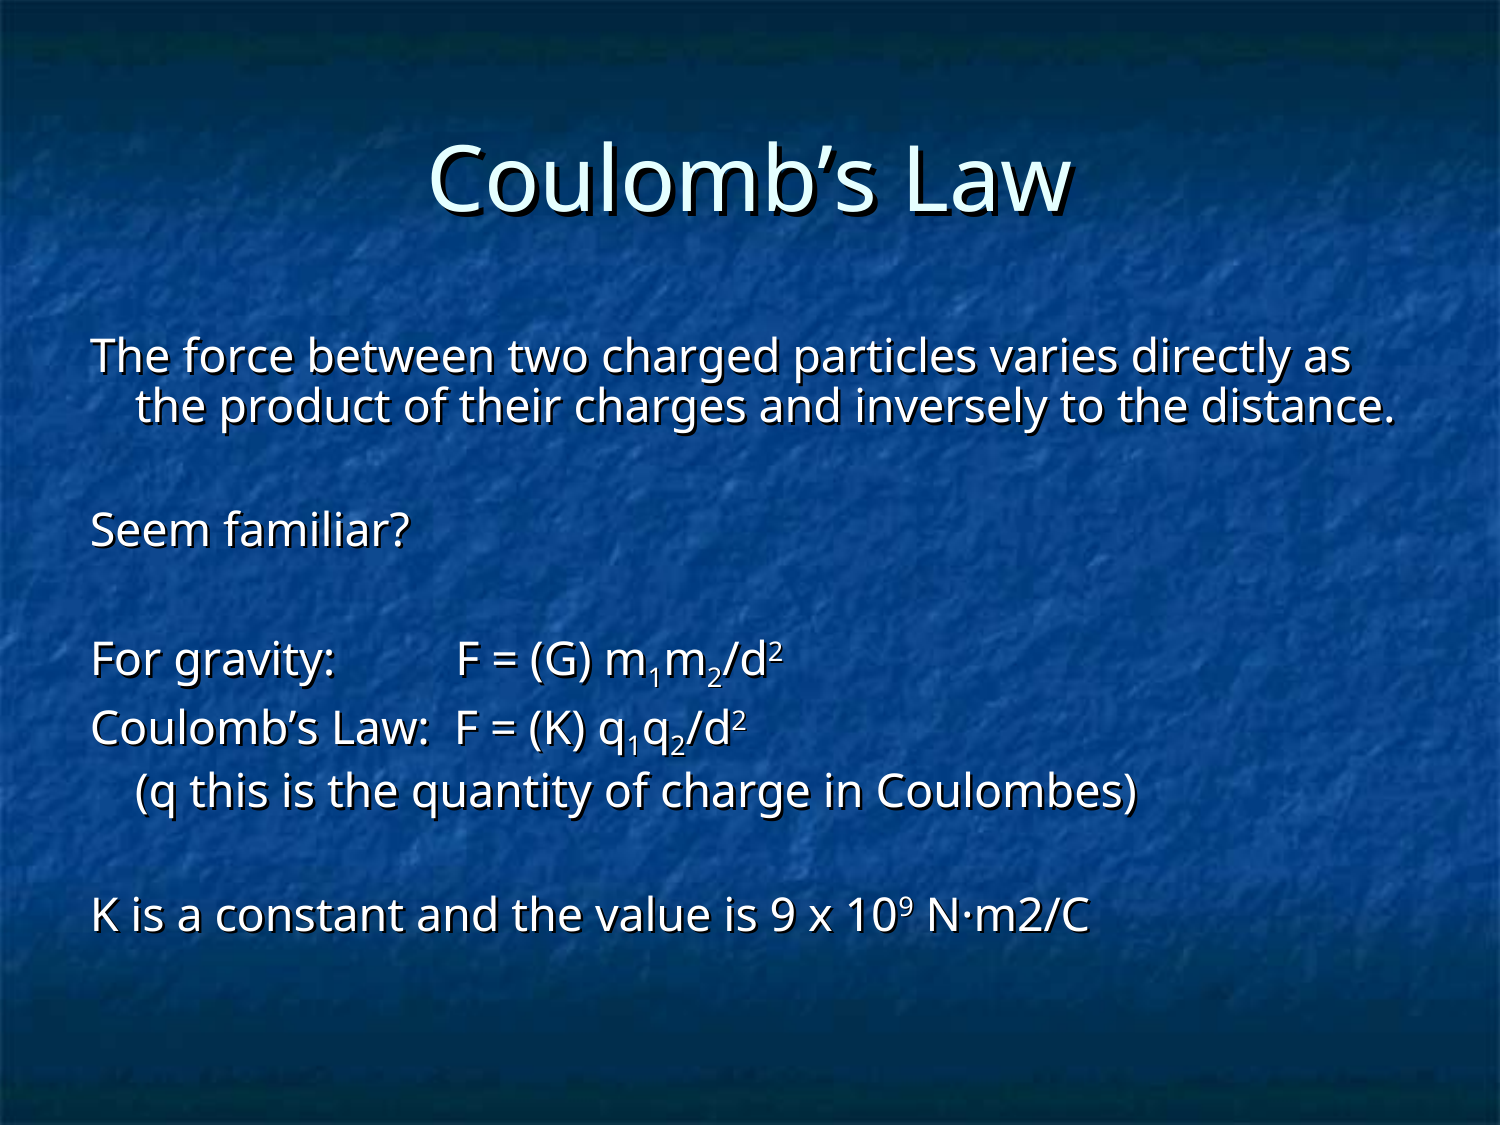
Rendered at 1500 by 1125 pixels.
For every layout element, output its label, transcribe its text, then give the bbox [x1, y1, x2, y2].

title Coulomb’s Law [75, 62, 1426, 288]
picture [0, 0, 1500, 1125]
list The force between two charged particles varies directly as the product of their charges and inversely to the distance. Seem familiar? For gravity: F = (G) m1m2/d2 Coulomb’s Law: F = (K) q1q2/d2 (q this is the quantity of charge in Coulombes) K is a constant and the value is 9 x 109 N·m2/C [75, 324, 1426, 1000]
